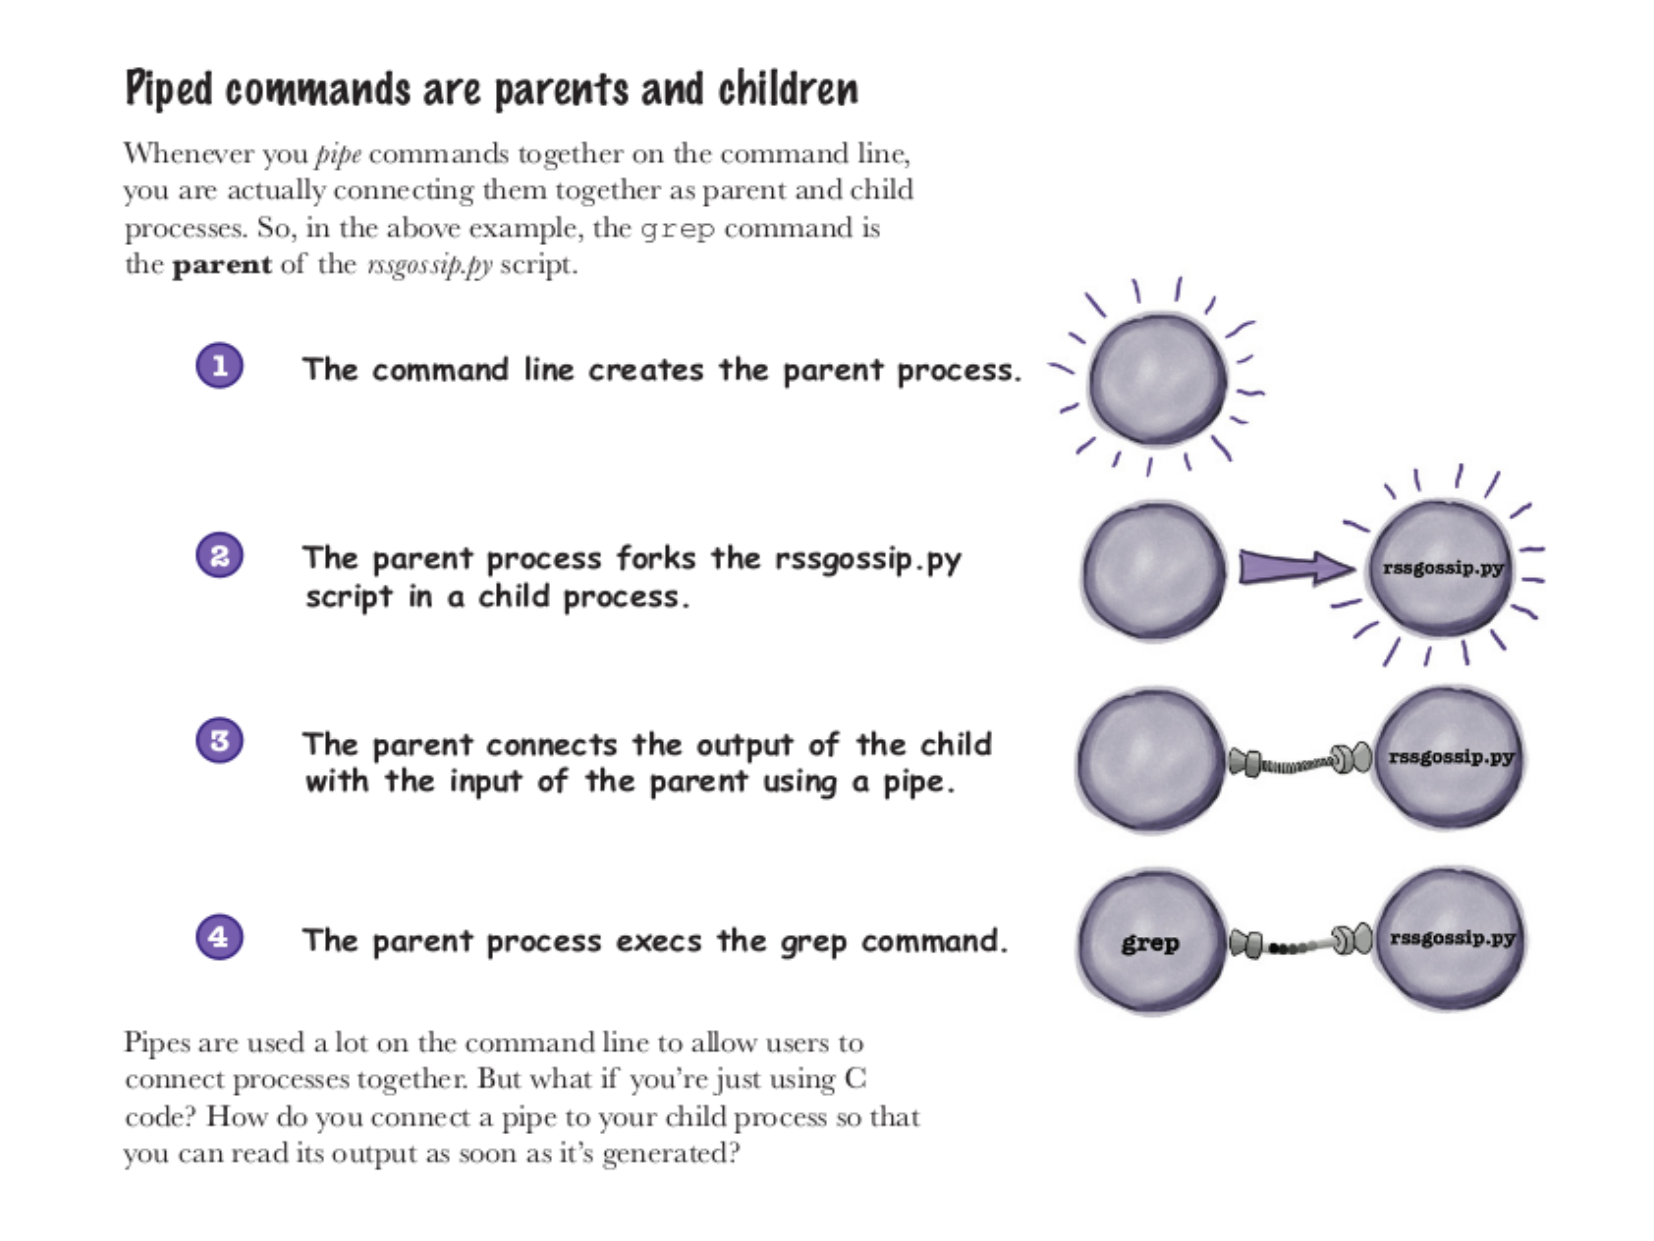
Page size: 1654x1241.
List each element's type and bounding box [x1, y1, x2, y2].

picture [106, 47, 1548, 1193]
